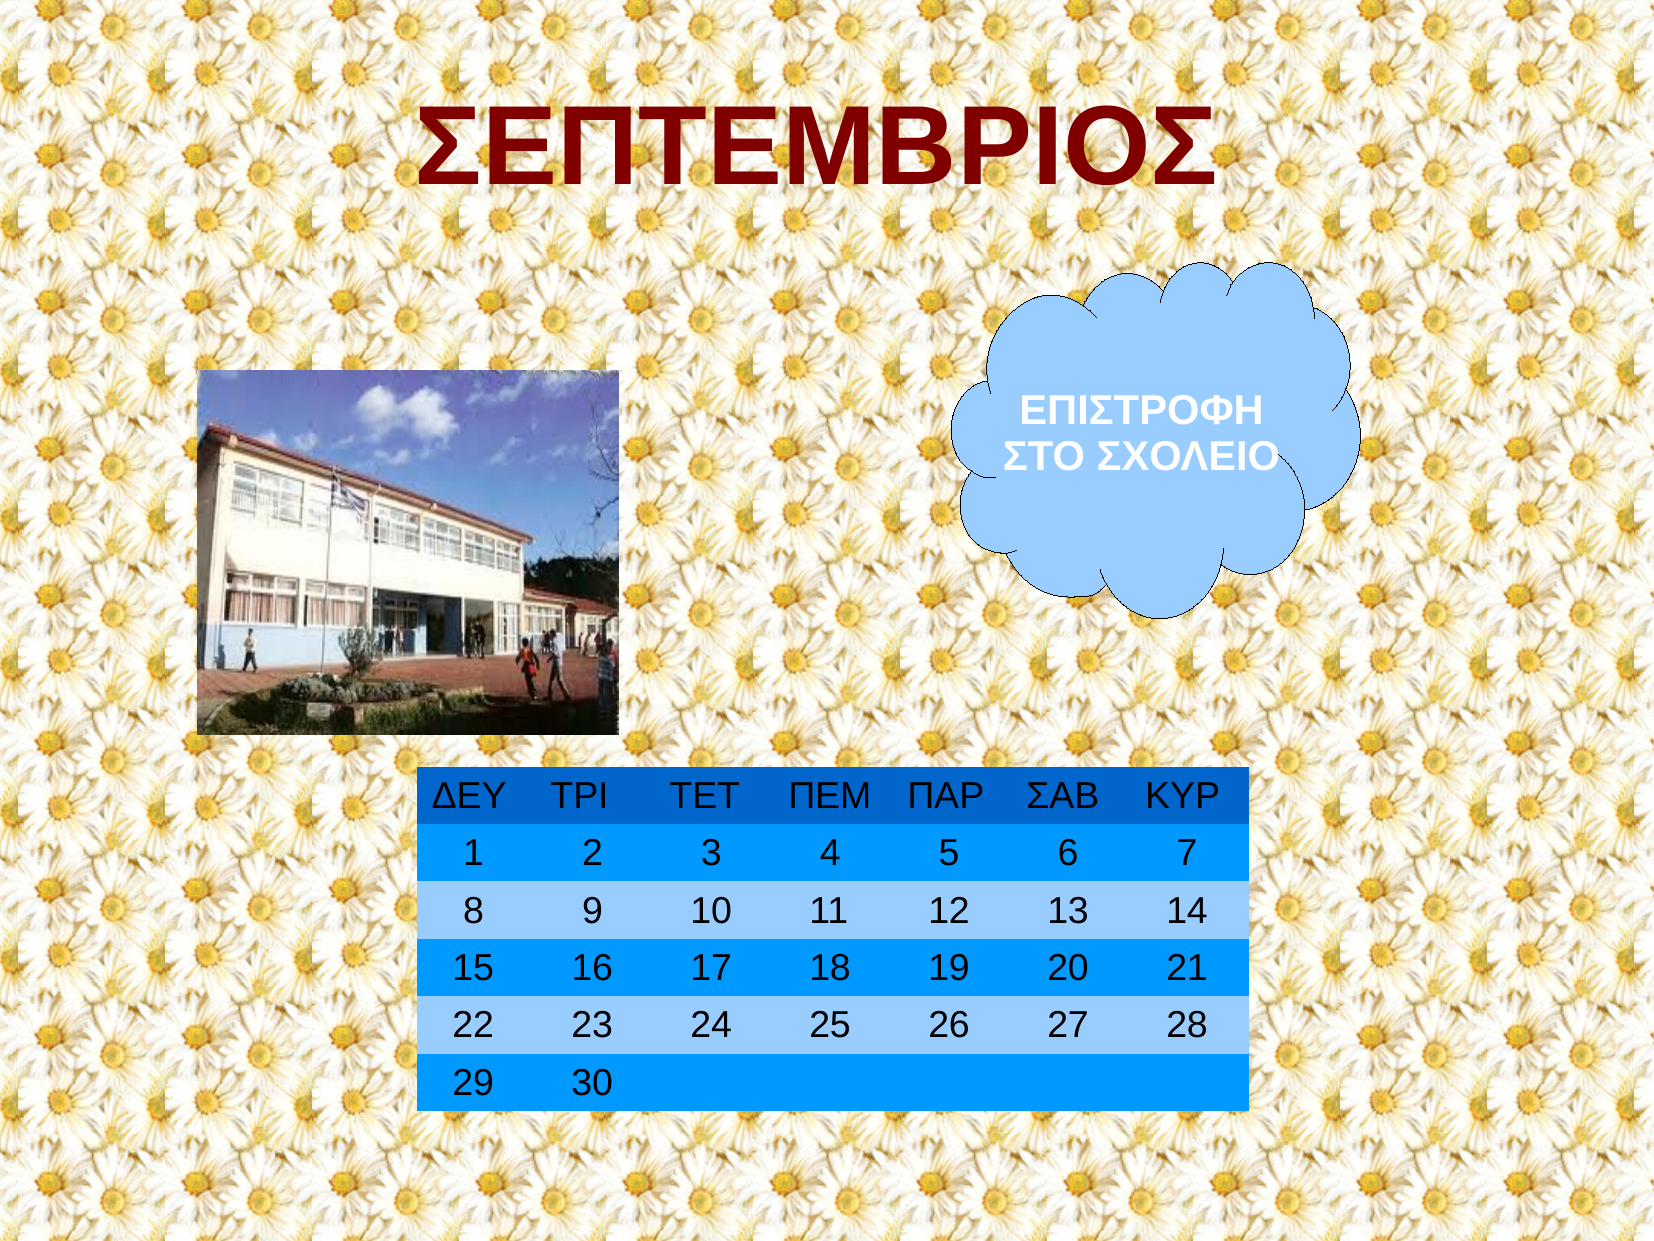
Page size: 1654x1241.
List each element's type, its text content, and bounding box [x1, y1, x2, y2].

table_cell 23 [536, 996, 655, 1054]
table_cell 6 [1011, 824, 1130, 881]
table_cell 29 [417, 1054, 536, 1111]
table_cell 7 [1130, 824, 1249, 881]
table_cell 15 [417, 939, 536, 996]
table_header ΣΑΒ [1011, 767, 1130, 824]
picture [0, 0, 1654, 1241]
table_header ΤΡΙ [536, 767, 655, 824]
table_cell 25 [774, 996, 893, 1054]
table_cell 11 [774, 881, 893, 939]
table_cell [774, 1054, 893, 1111]
table_cell [893, 1054, 1011, 1111]
table_header ΠΑΡ [893, 767, 1011, 824]
table_cell 19 [893, 939, 1011, 996]
table_cell 13 [1011, 881, 1130, 939]
text_box ΕΠΙΣΤΡΟΦΗ ΣΤΟ ΣΧΟΛΕΙΟ [951, 262, 1361, 619]
table_header ΚΥΡ [1130, 767, 1249, 824]
table_cell 4 [774, 824, 893, 881]
table_cell 20 [1011, 939, 1130, 996]
table_cell 8 [417, 881, 536, 939]
table_cell 2 [536, 824, 655, 881]
table_cell [1130, 1054, 1249, 1111]
table_header ΠΕΜ [774, 767, 893, 824]
table_header ΔΕΥ [417, 767, 536, 824]
table_cell 9 [536, 881, 655, 939]
table_cell 24 [655, 996, 774, 1054]
table_cell 1 [417, 824, 536, 881]
table_cell 14 [1130, 881, 1249, 939]
table_cell 28 [1130, 996, 1249, 1054]
table_cell 5 [893, 824, 1011, 881]
table_cell 18 [774, 939, 893, 996]
table_cell 27 [1011, 996, 1130, 1054]
table_header ΤΕΤ [655, 767, 774, 824]
table_cell 10 [655, 881, 774, 939]
table_cell 17 [655, 939, 774, 996]
table_cell [655, 1054, 774, 1111]
table_cell 26 [893, 996, 1011, 1054]
table_cell 16 [536, 939, 655, 996]
table_cell [1011, 1054, 1130, 1111]
table_cell 3 [655, 824, 774, 881]
table_cell 30 [536, 1054, 655, 1111]
table_cell 21 [1130, 939, 1249, 996]
table_cell 22 [417, 996, 536, 1054]
text_box ΣΕΠΤΕΜΒΡΙΟΣ [400, 75, 1234, 216]
table_cell 12 [893, 881, 1011, 939]
